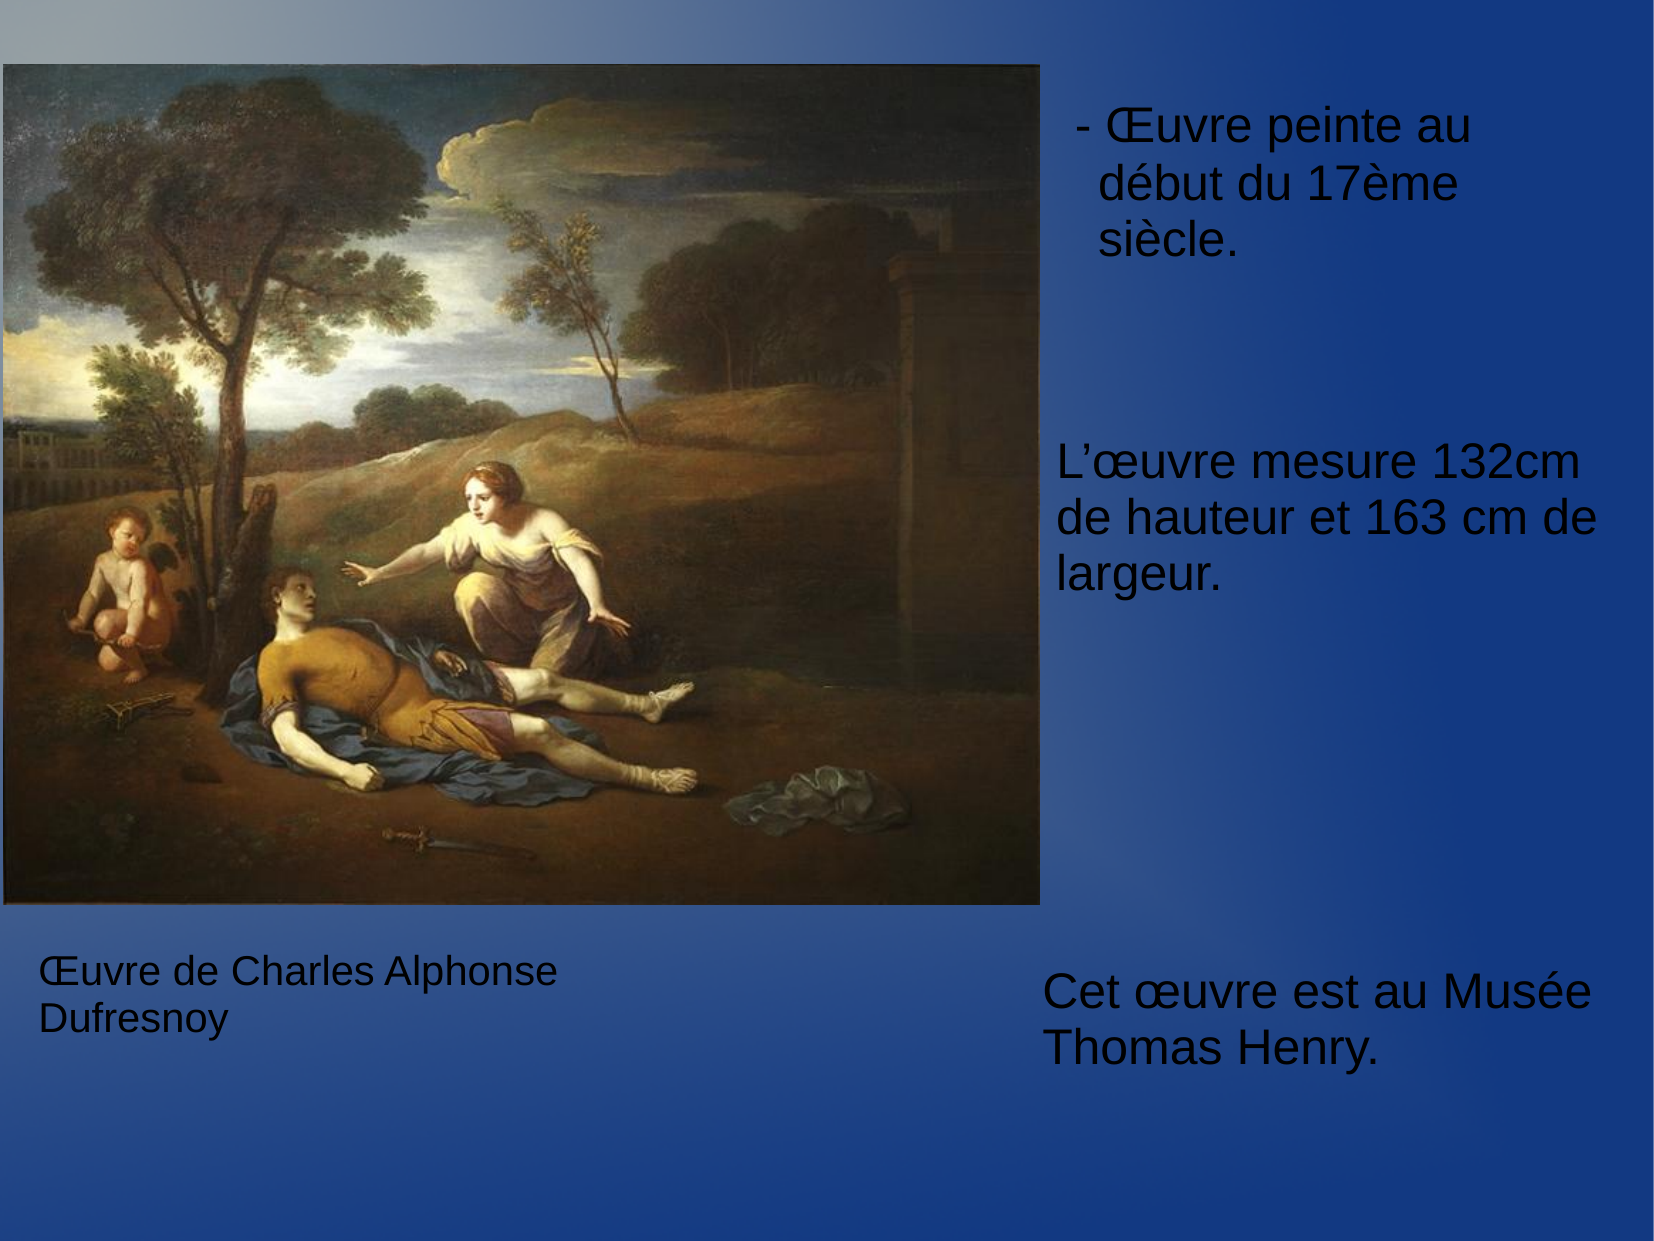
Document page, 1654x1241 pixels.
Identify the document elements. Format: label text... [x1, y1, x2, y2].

text_box - Œuvre peinte au début du 17ème siècle. L’œuvre mesure 132cm de hauteur et 163 cm de largeur. Cet œuvre est au Musée Thomas Henry. [1027, 82, 1642, 1082]
text_box Œuvre de Charles Alphonse Dufresnoy [23, 940, 697, 1049]
picture [0, 0, 1654, 1241]
